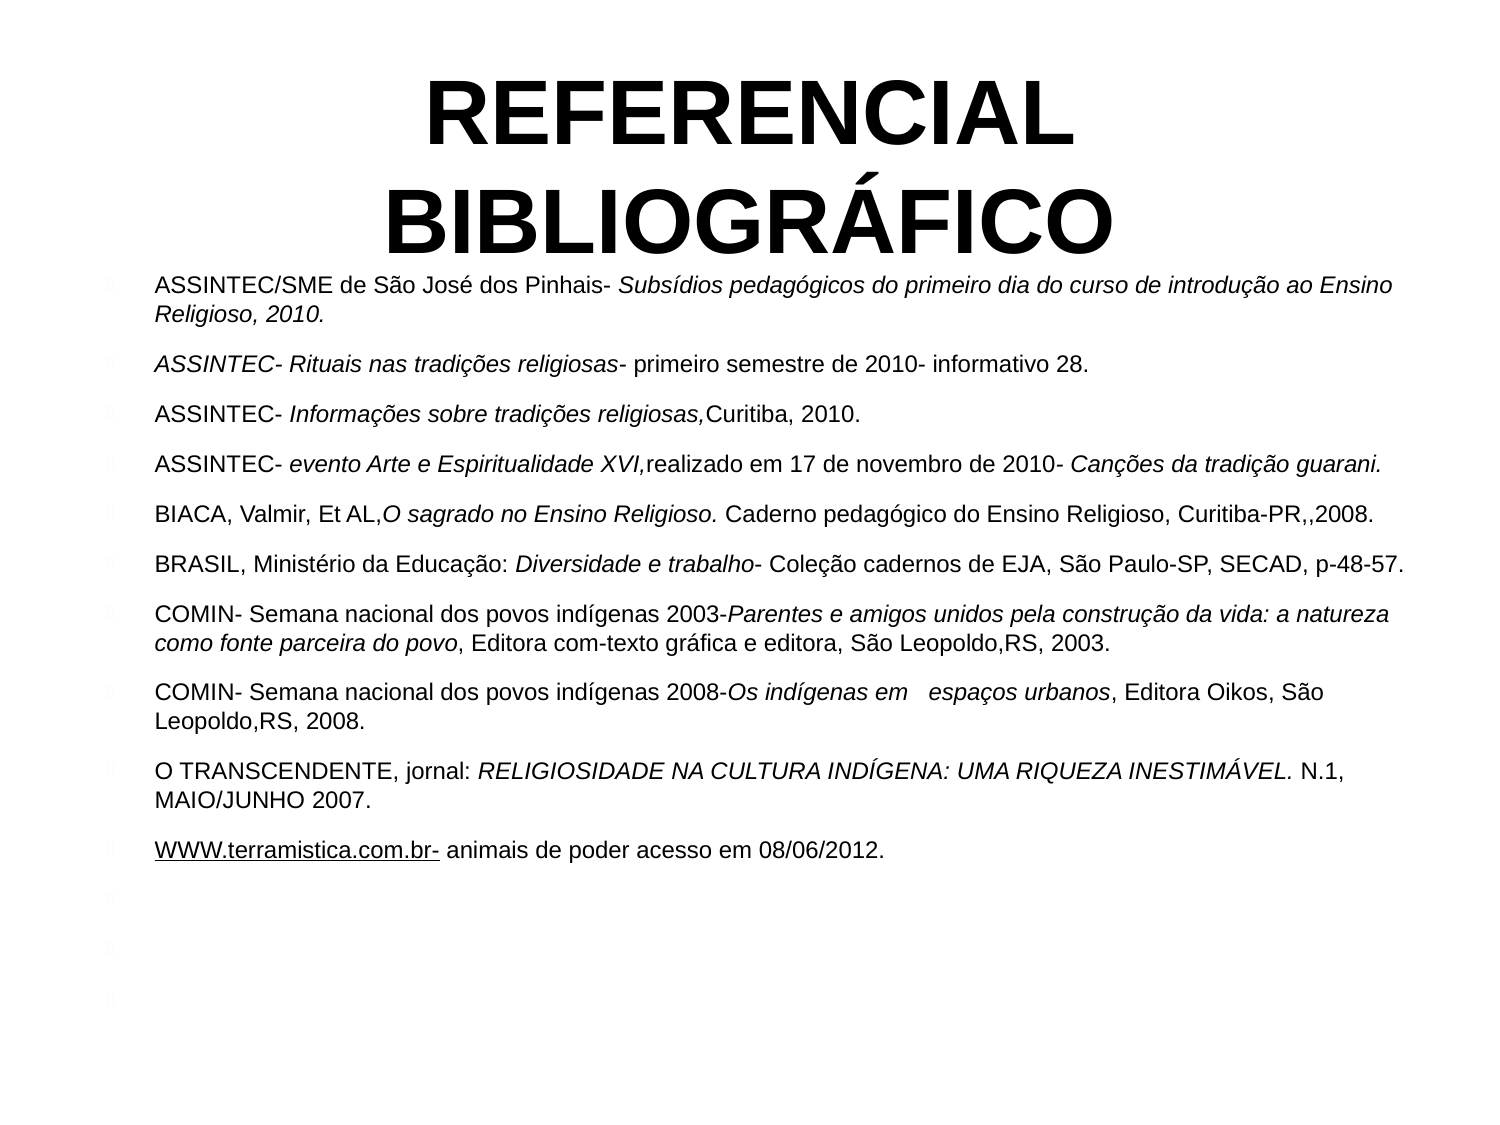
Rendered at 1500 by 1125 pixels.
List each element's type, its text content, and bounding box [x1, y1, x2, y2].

list ASSINTEC/SME de São José dos Pinhais- Subsídios pedagógicos do primeiro dia do curso de introdução ao Ensino Religioso, 2010. ASSINTEC- Rituais nas tradições religiosas- primeiro semestre de 2010- informativo 28. ASSINTEC- Informações sobre tradições religiosas,Curitiba, 2010. ASSINTEC- evento Arte e Espiritualidade XVI,realizado em 17 de novembro de 2010- Canções da tradição guarani. BIACA, Valmir, Et AL,O sagrado no Ensino Religioso. Caderno pedagógico do Ensino Religioso, Curitiba-PR,,2008. BRASIL, Ministério da Educação: Diversidade e trabalho- Coleção cadernos de EJA, São Paulo-SP, SECAD, p-48-57. COMIN- Semana nacional dos povos indígenas 2003-Parentes e amigos unidos pela construção da vida: a natureza como fonte parceira do povo, Editora com-texto gráfica e editora, São Leopoldo,RS, 2003. COMIN- Semana nacional dos povos indígenas 2008-Os indígenas em espaços urbanos, Editora Oikos, São Leopoldo,RS, 2008. O TRANSCENDENTE, jornal: RELIGIOSIDADE NA CULTURA INDÍGENA: UMA RIQUEZA INESTIMÁVEL. N.1, MAIO/JUNHO 2007. WWW.terramistica.com.br- animais de poder acesso em 08/06/2012. [75, 262, 1425, 1035]
title REFERENCIAL BIBLIOGRÁFICO [75, 45, 1425, 233]
